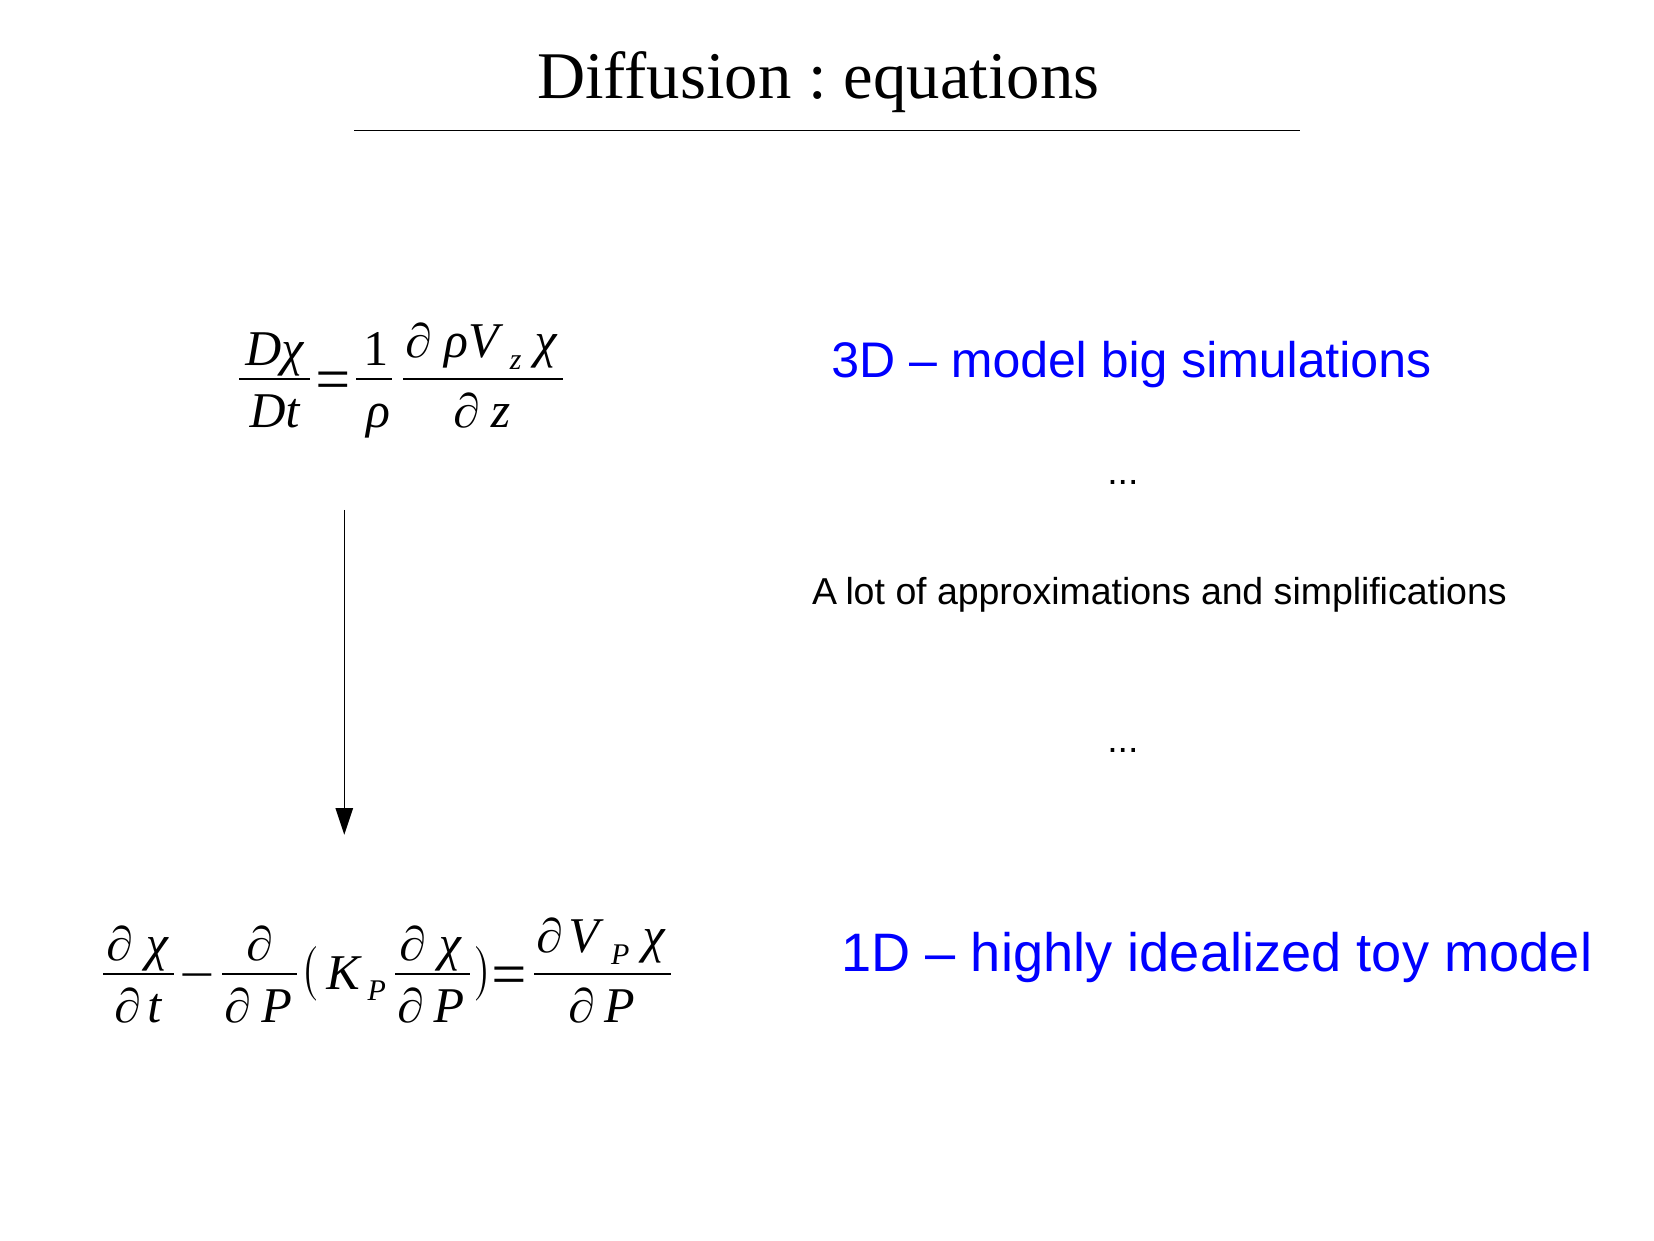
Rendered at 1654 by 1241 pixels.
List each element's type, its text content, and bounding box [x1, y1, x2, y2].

text_box A lot of approximations and simplifications [797, 563, 1536, 621]
text_box 3D – model big simulations [816, 324, 1447, 500]
chart [94, 908, 680, 1034]
text_box ... [1092, 442, 1182, 500]
chart [230, 312, 572, 439]
text_box ... [1092, 710, 1182, 768]
text_box 1D – highly idealized toy model [826, 915, 1606, 1091]
text_box Diffusion : equations [0, 31, 1646, 121]
